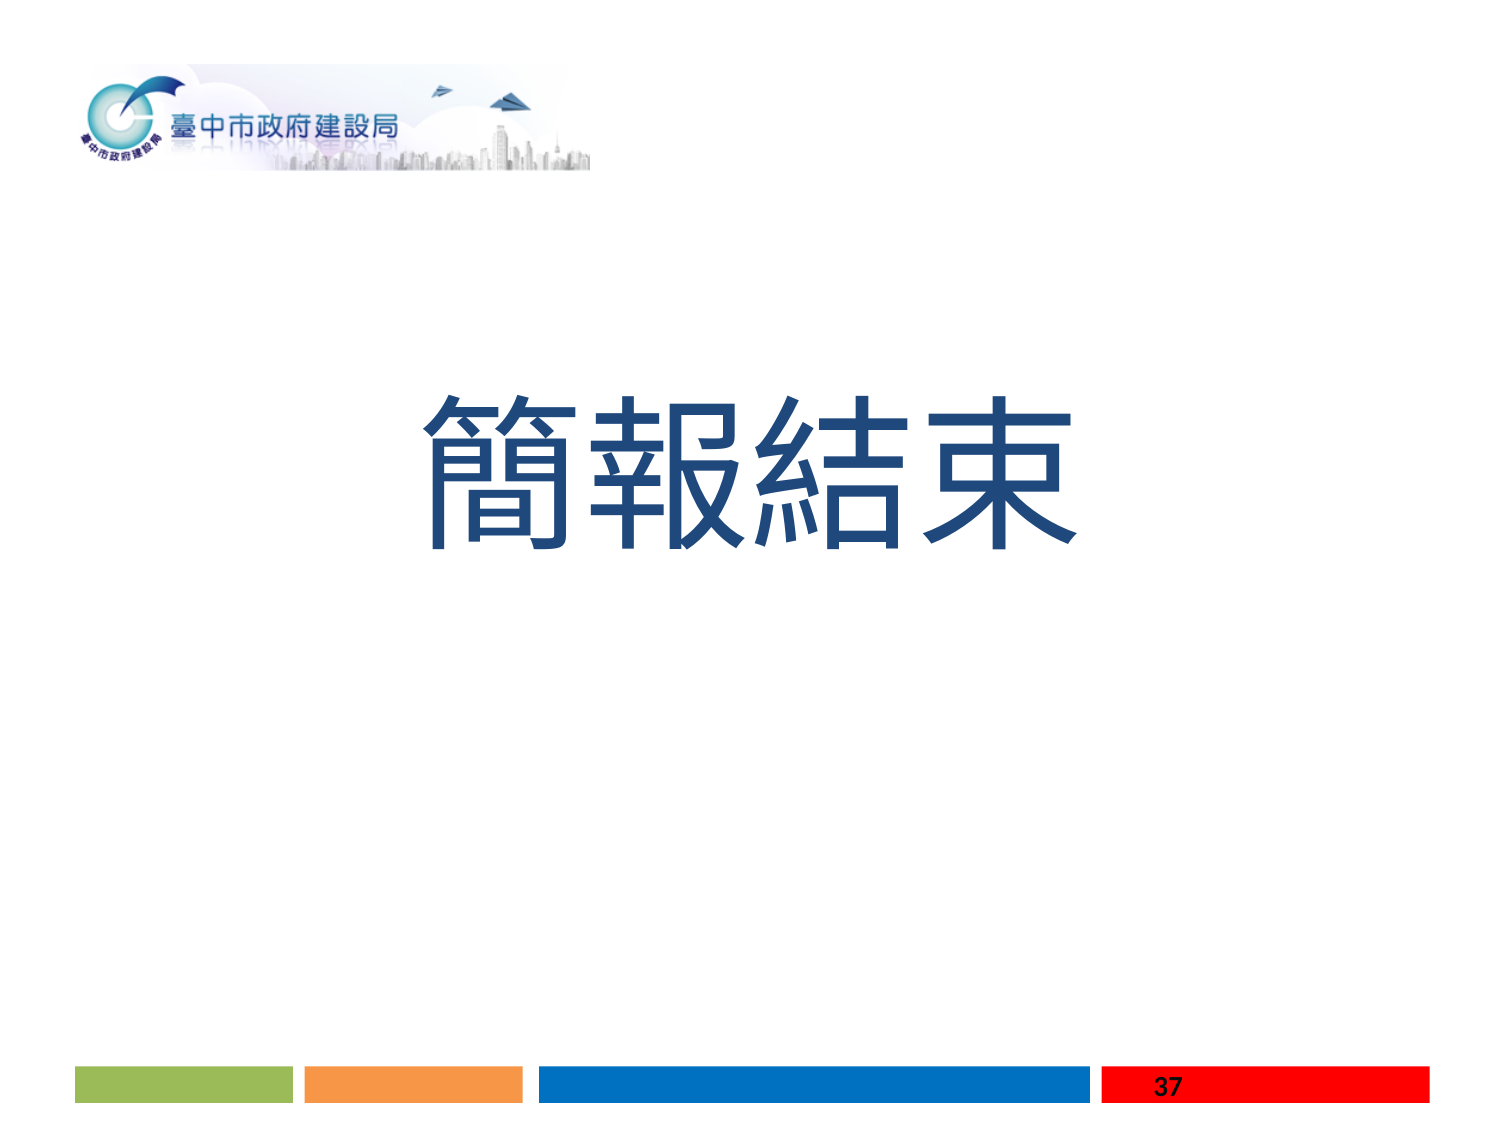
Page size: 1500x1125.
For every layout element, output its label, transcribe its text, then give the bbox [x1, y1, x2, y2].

text_box [1138, 1054, 1489, 1115]
title 簡報結束 [112, 349, 1388, 591]
text_box [439, 1042, 1043, 1103]
